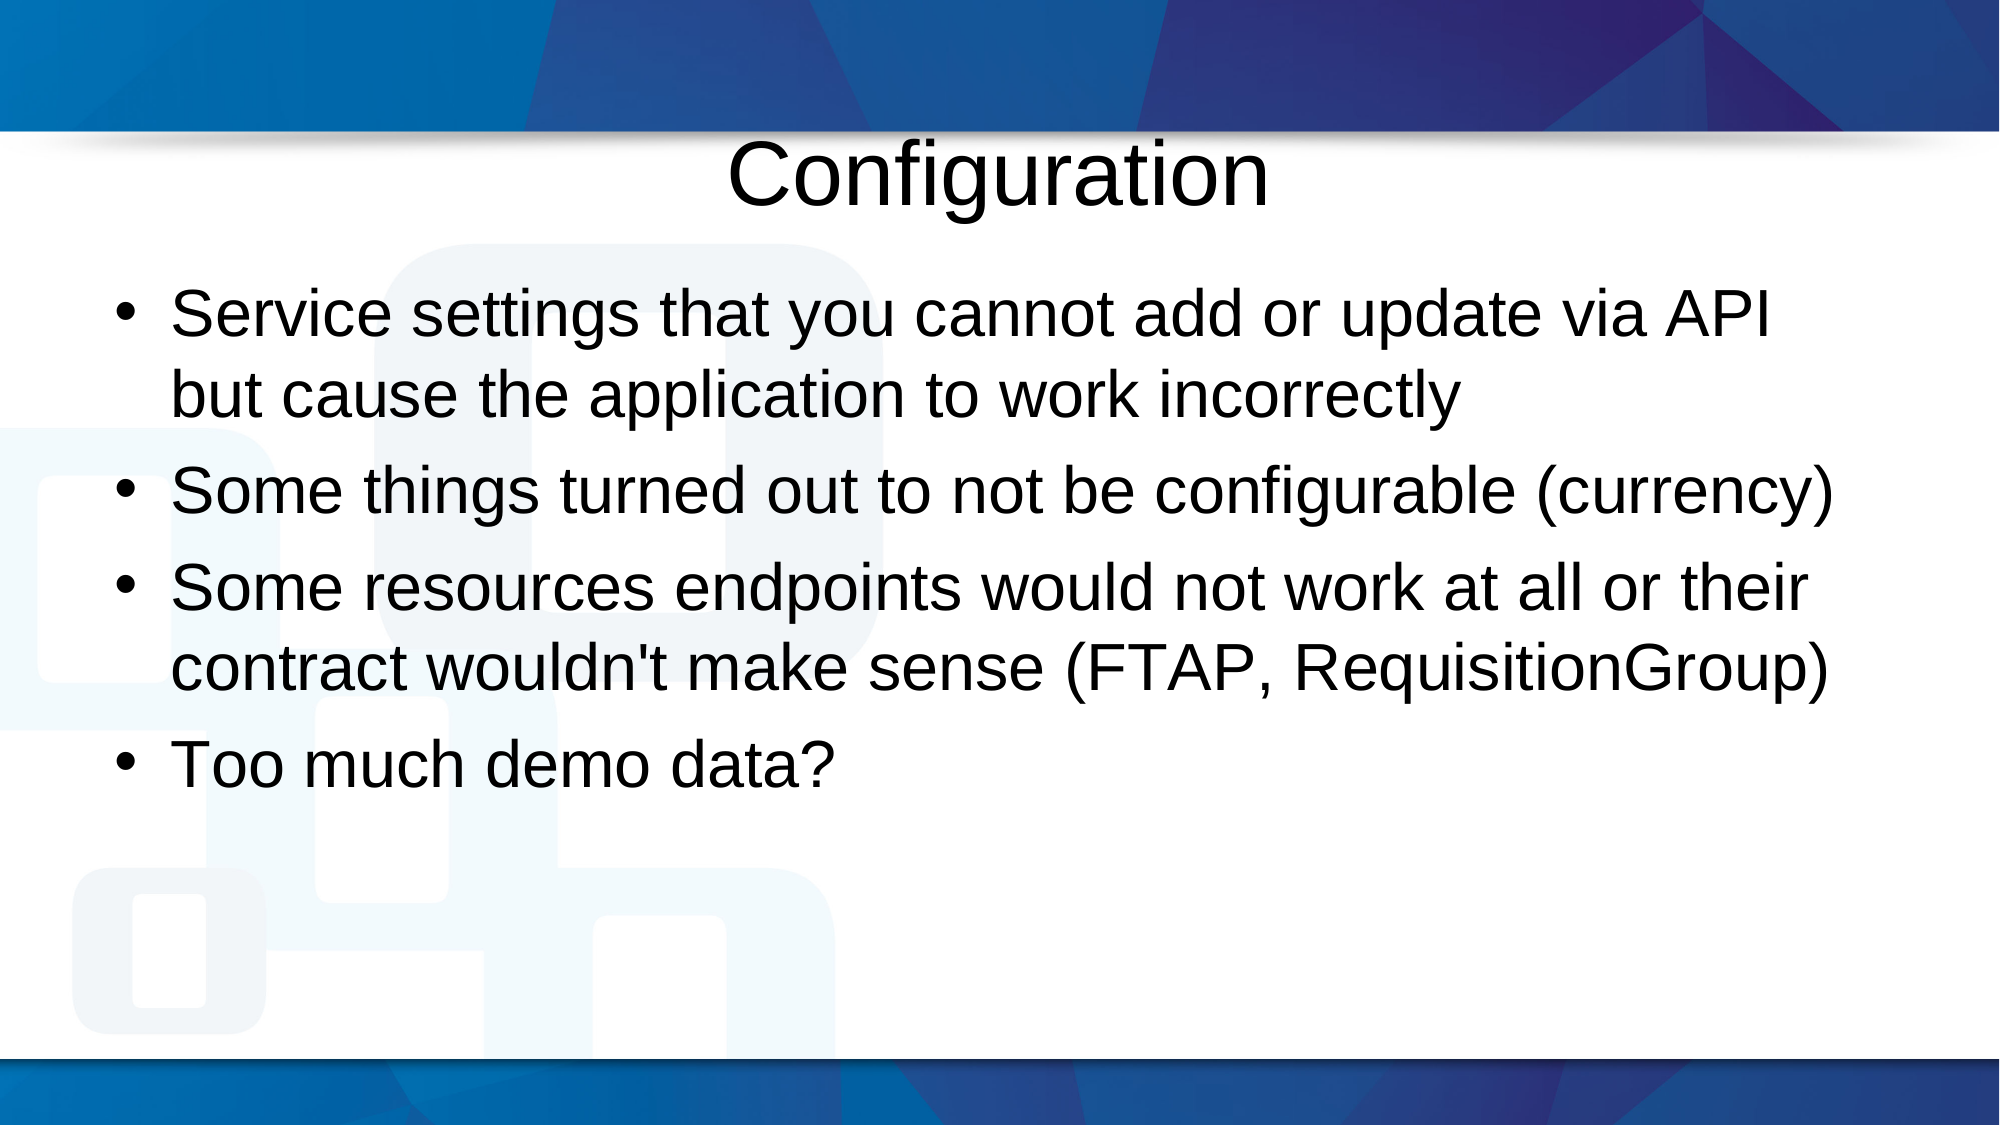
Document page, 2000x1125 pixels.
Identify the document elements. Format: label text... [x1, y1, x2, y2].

picture [0, 0, 2000, 1125]
title Configuration [99, 75, 1900, 262]
list Service settings that you cannot add or update via API but cause the application to work incorrectly Some things turned out to not be configurable (currency) Some resources endpoints would not work at all or their contract wouldn't make sense (FTAP, RequisitionGroup) Too much demo data? [99, 262, 1900, 1005]
